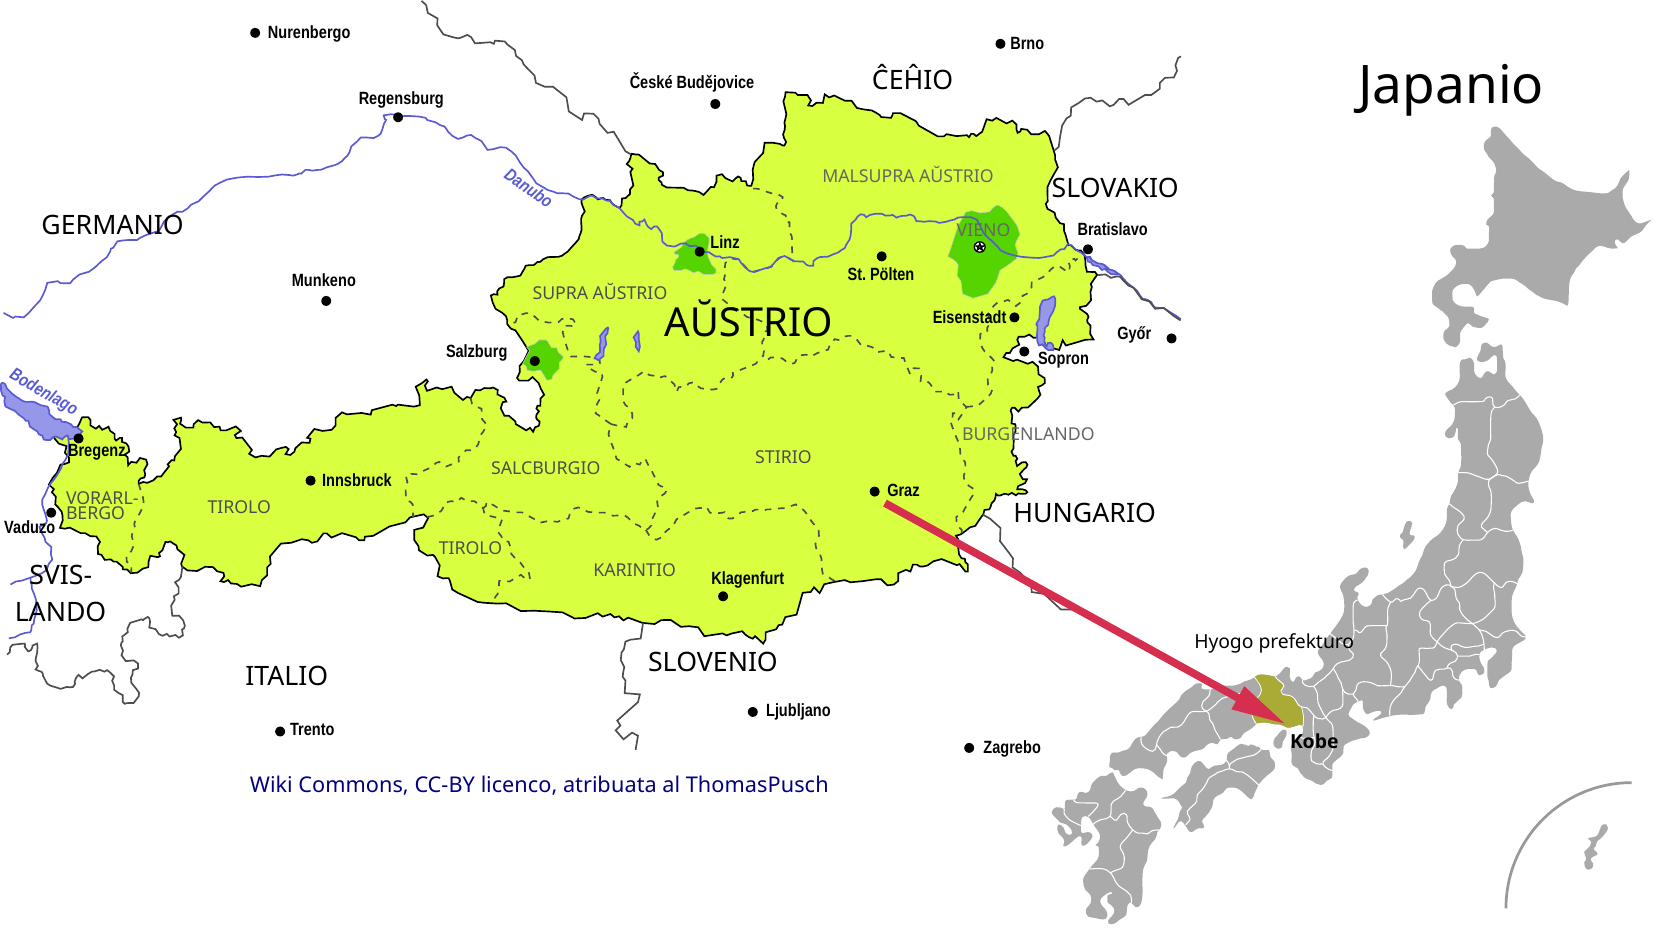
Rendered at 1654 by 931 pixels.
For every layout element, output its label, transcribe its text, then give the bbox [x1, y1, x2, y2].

text_box Wiki Commons, CC-BY licenco, atribuata al ThomasPusch [221, 757, 845, 820]
text_box Hyogo prefekturo [1179, 616, 1350, 674]
text_box Japanio [1343, 28, 1553, 159]
picture [0, 0, 1654, 931]
text_box Kobe [1275, 716, 1348, 773]
